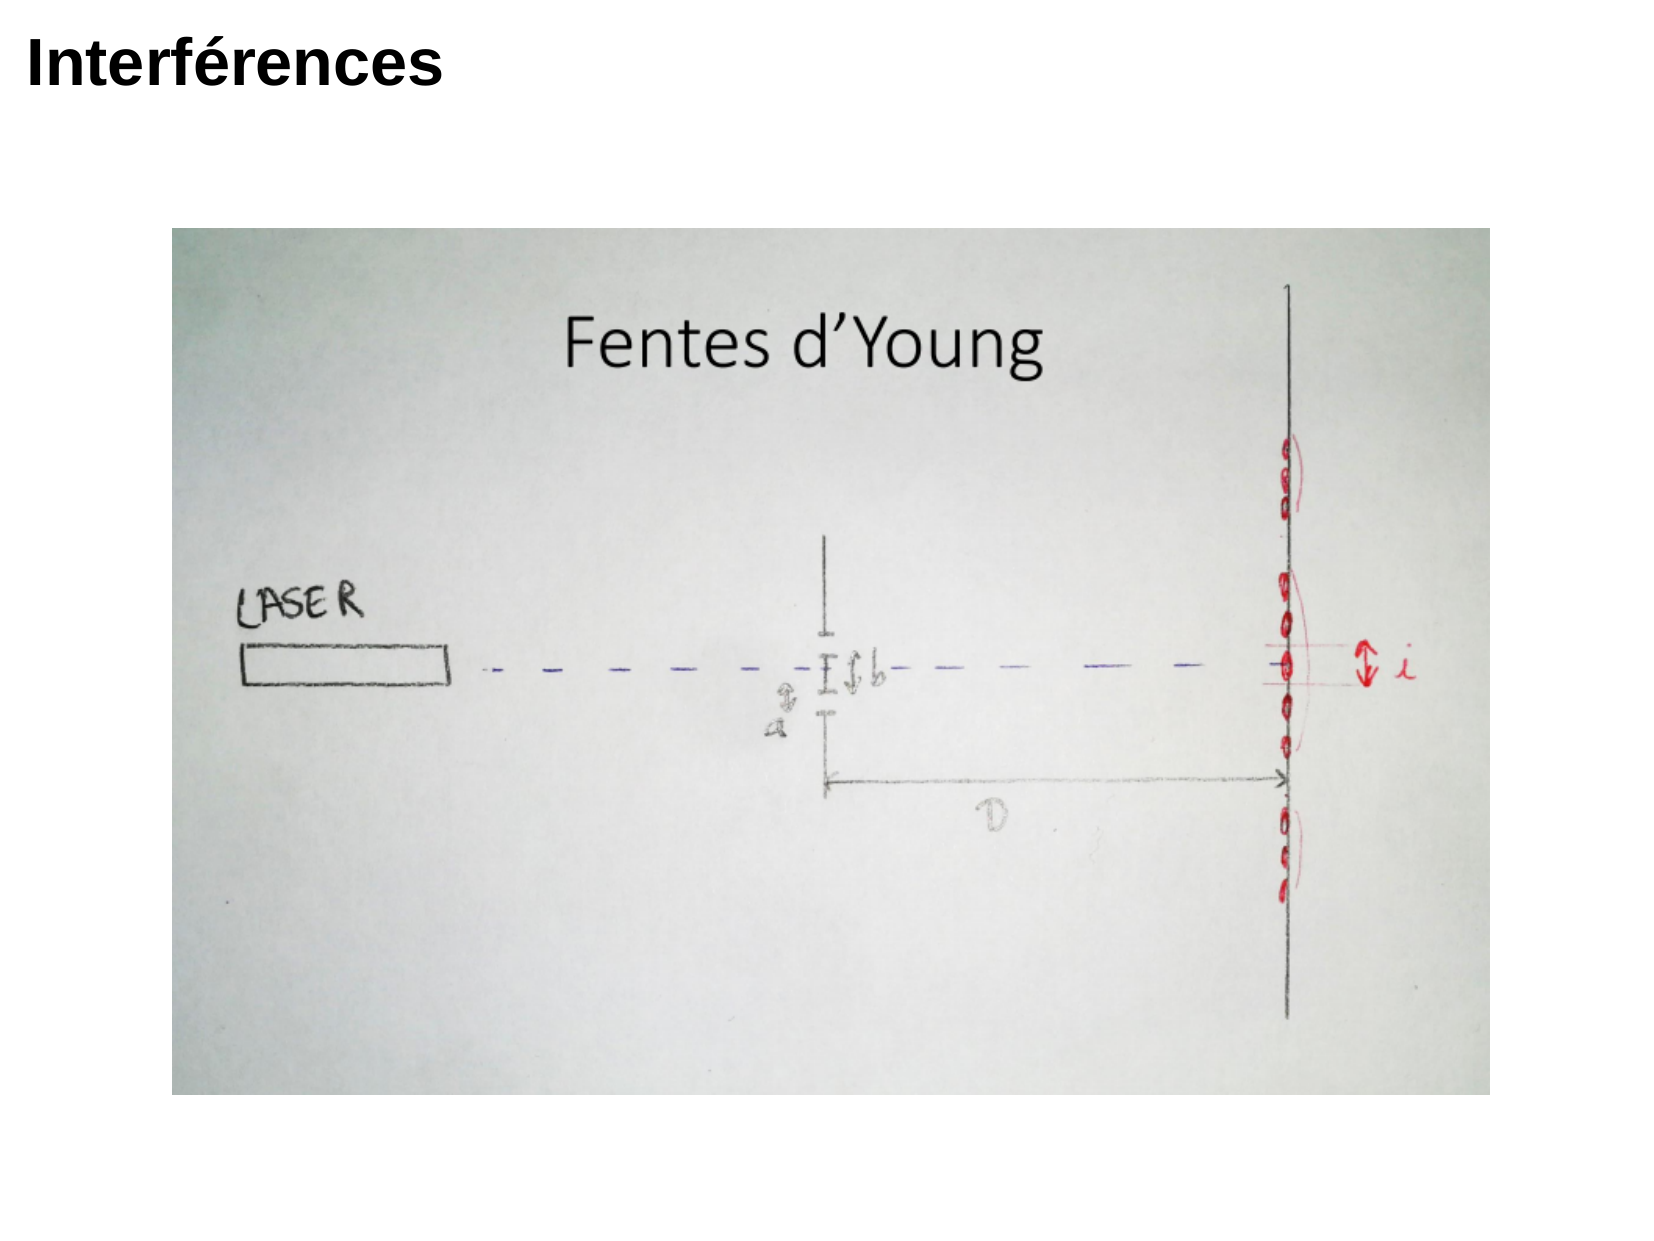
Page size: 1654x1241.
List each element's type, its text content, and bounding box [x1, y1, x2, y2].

text_box Interférences [11, 18, 1158, 108]
picture [172, 228, 1490, 1095]
